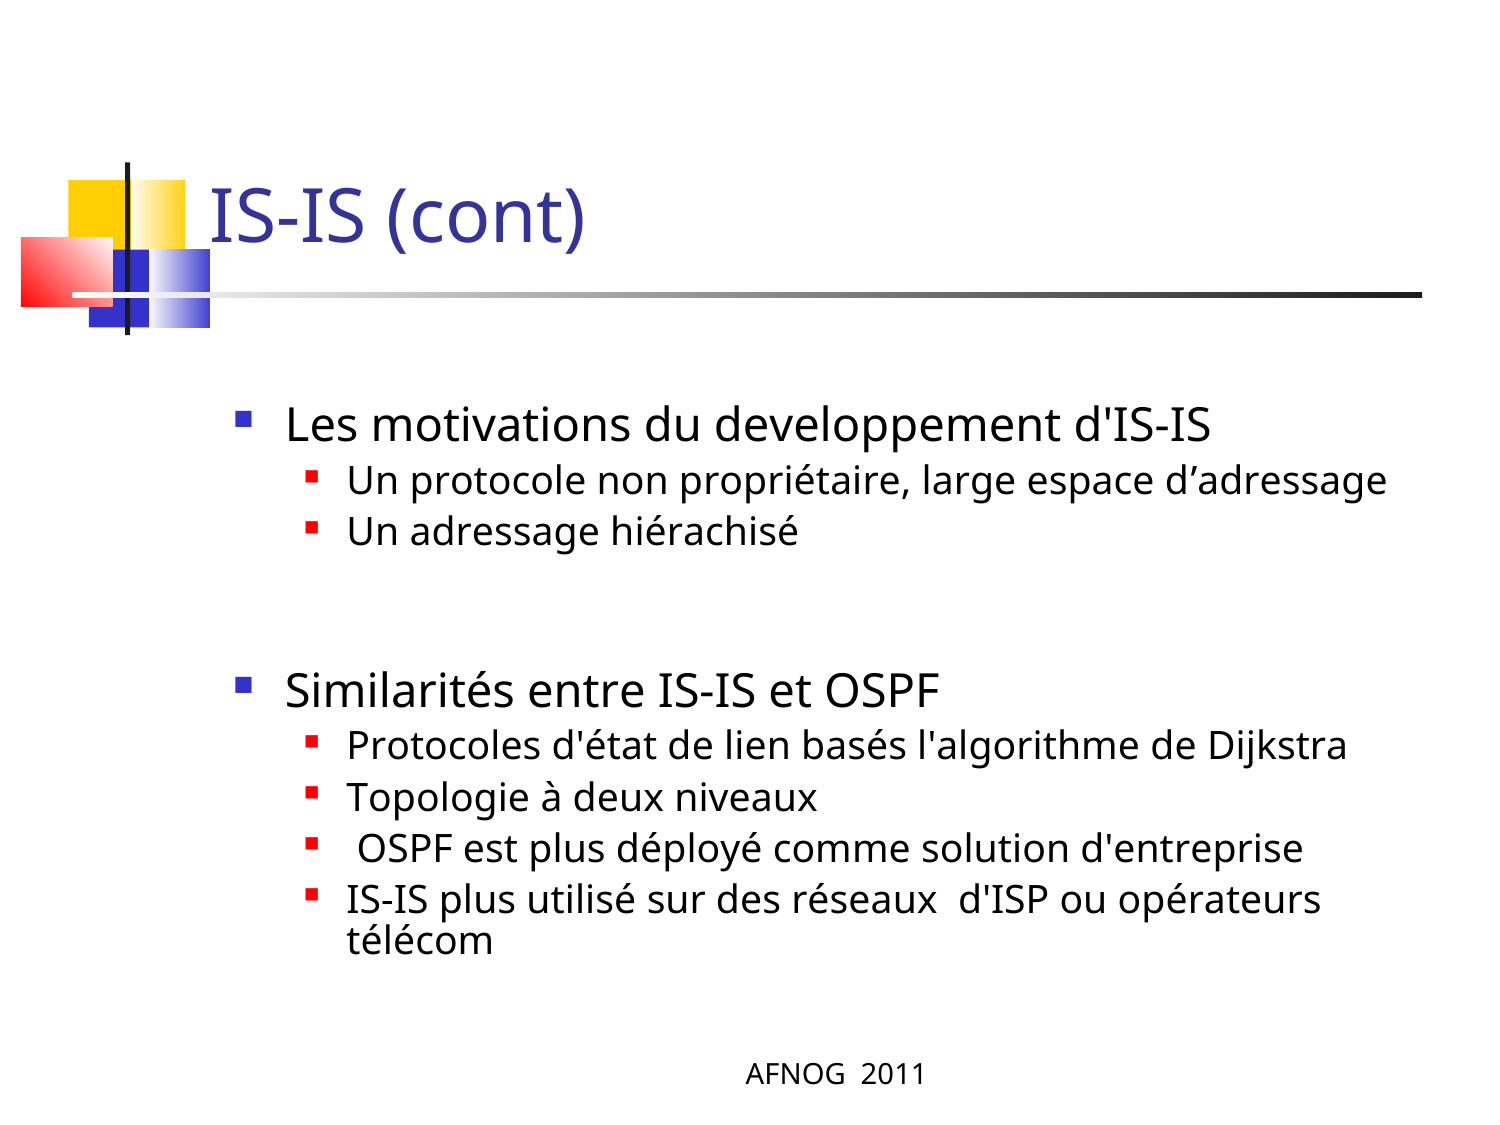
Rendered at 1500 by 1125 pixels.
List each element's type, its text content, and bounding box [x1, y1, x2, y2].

text_box AFNOG 2011 [599, 1024, 1074, 1099]
title IS-IS (cont)‏ [194, 125, 1474, 269]
list Les motivations du developpement d'IS-IS Un protocole non propriétaire, large espace d’adressage Un adressage hiérachisé Similarités entre IS-IS et OSPF Protocoles d'état de lien basés l'algorithme de Dijkstra Topologie à deux niveaux OSPF est plus déployé comme solution d'entreprise IS-IS plus utilisé sur des réseaux d'ISP ou opérateurs télécom [218, 326, 1412, 1016]
